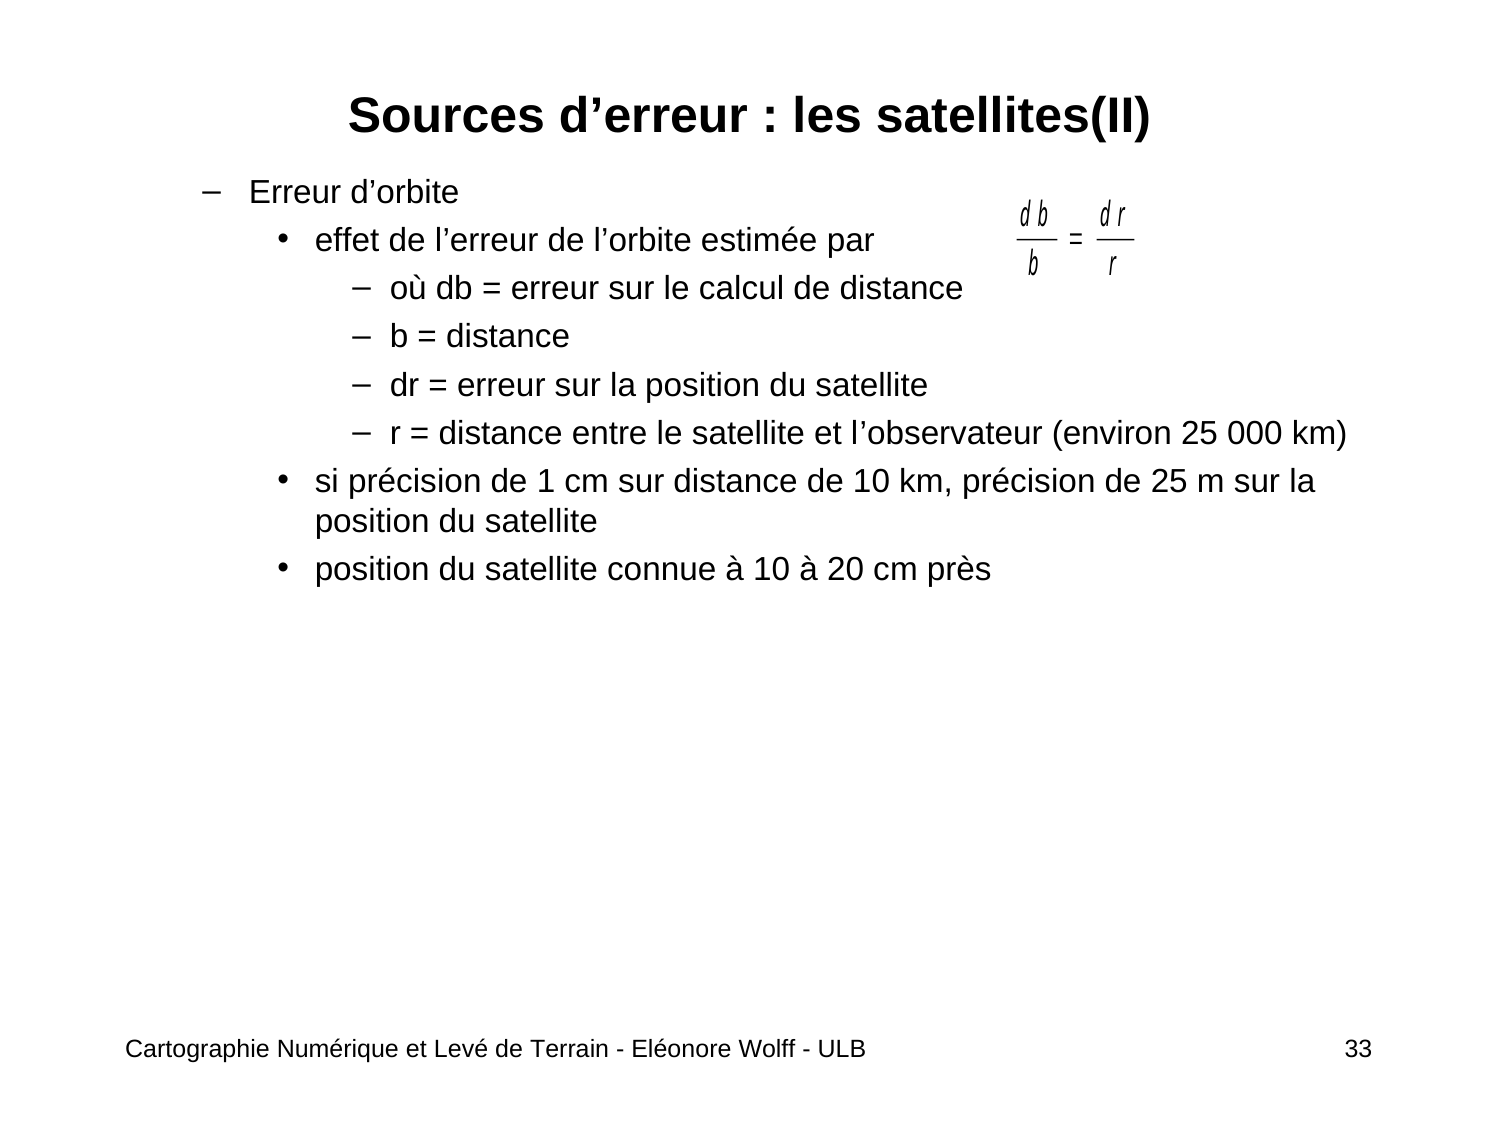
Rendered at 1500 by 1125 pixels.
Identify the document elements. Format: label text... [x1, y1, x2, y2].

picture [1010, 199, 1140, 286]
title Sources d’erreur : les satellites(II)‏ [112, 68, 1388, 157]
list Erreur d’orbite effet de l’erreur de l’orbite estimée par où db = erreur sur le calcul de distance b = distance dr = erreur sur la position du satellite r = distance entre le satellite et l’observateur (environ 25 000 km)‏ si précision de 1 cm sur distance de 10 km, précision de 25 m sur la position du satellite position du satellite connue à 10 à 20 cm près [112, 162, 1388, 1013]
text_box <number> [1279, 1024, 1388, 1100]
text_box Cartographie Numérique et Levé de Terrain - Eléonore Wolff - ULB [110, 1024, 1271, 1100]
